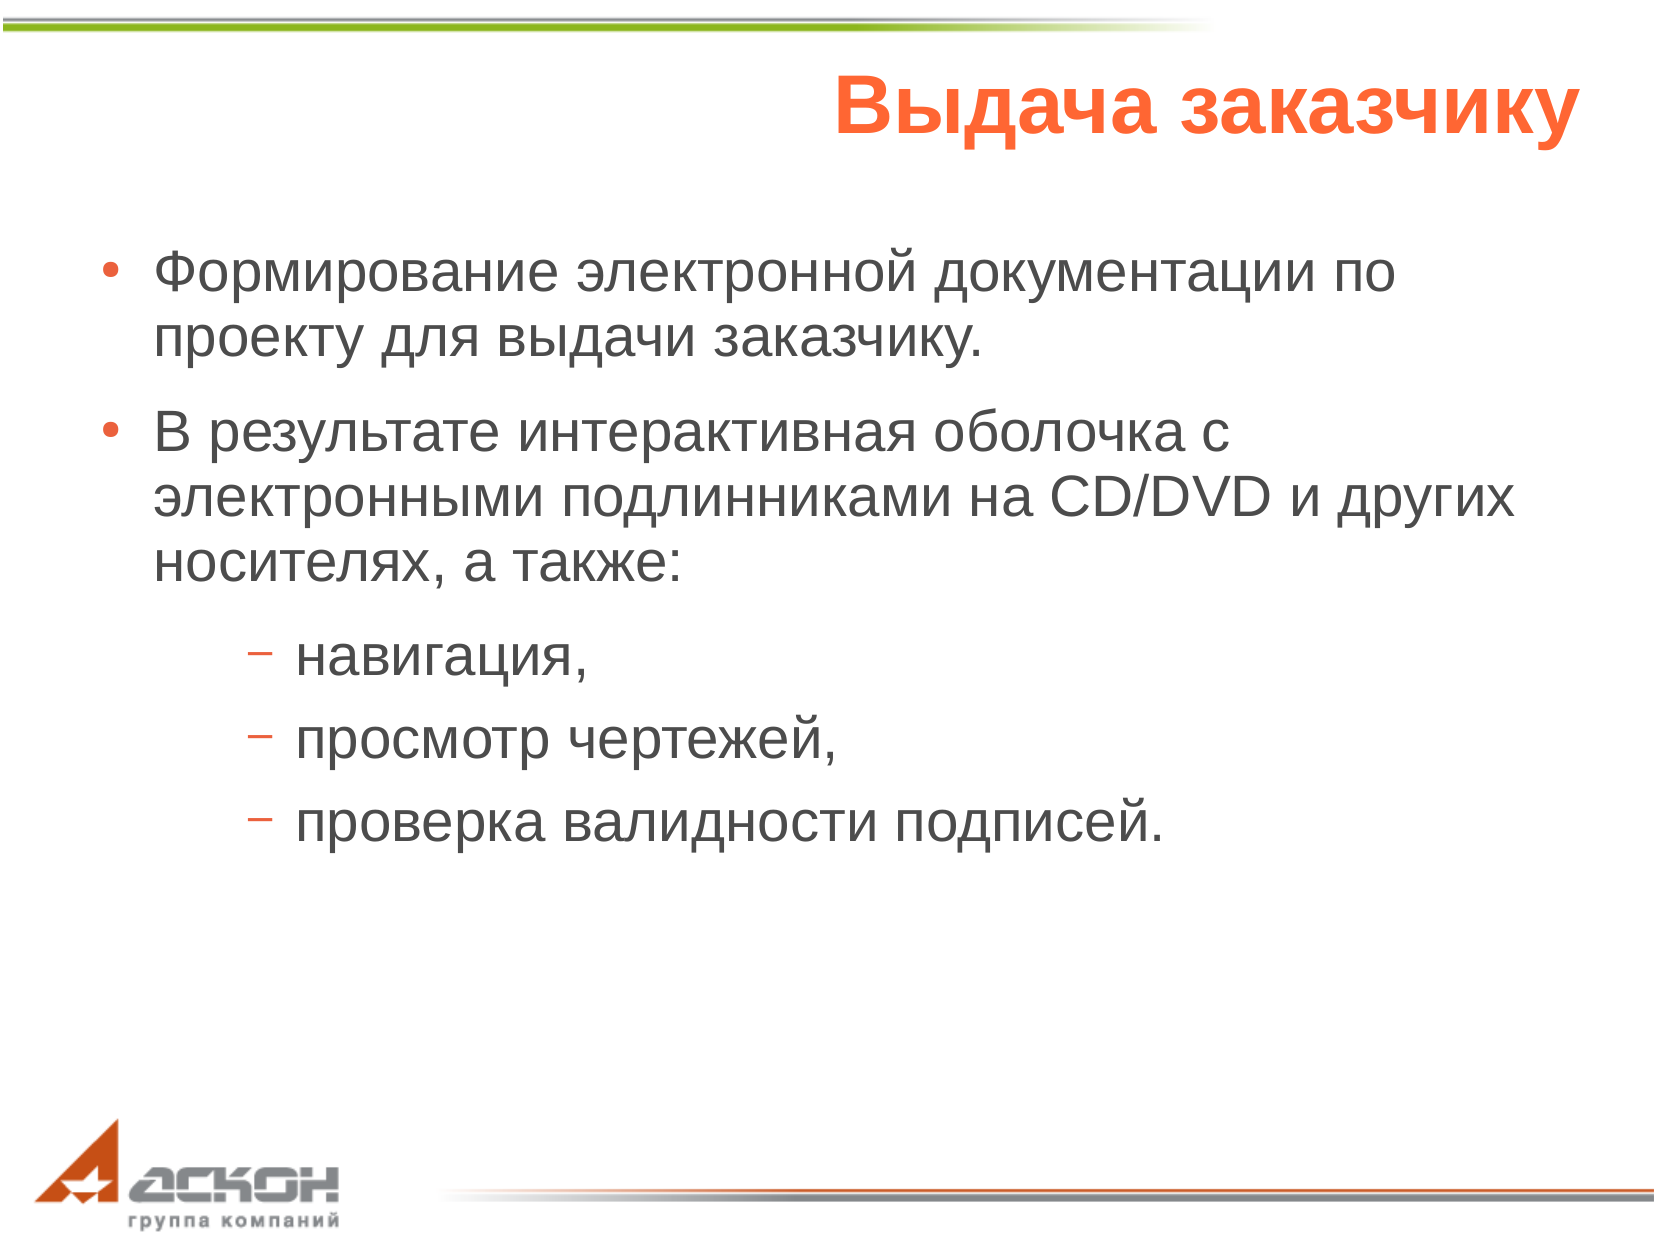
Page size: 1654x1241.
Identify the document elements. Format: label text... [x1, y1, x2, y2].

list Формирование электронной документации по проекту для выдачи заказчику. В результате интерактивная оболочка с электронными подлинниками на CD/DVD и других носителях, а также: навигация, просмотр чертежей, проверка валидности подписей. [82, 238, 1571, 1058]
title Выдача заказчику [92, 34, 1581, 175]
picture [3, 0, 1654, 1241]
